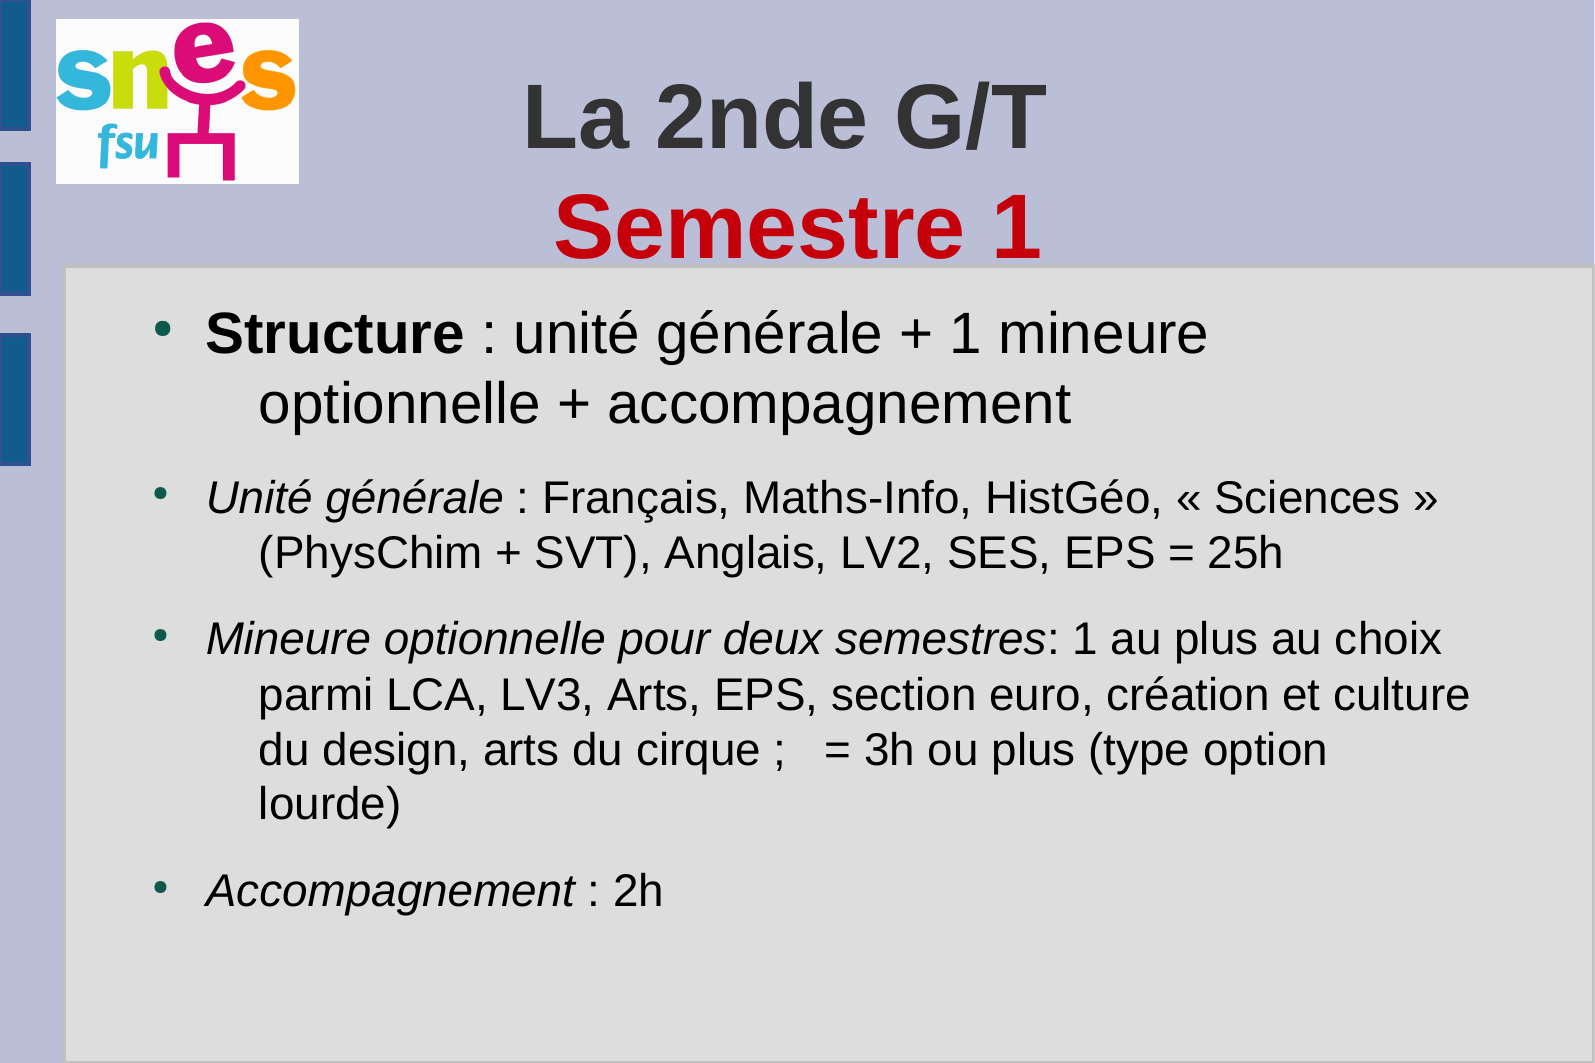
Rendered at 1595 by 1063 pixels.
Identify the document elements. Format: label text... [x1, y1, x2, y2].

list Structure : unité générale + 1 mineure optionnelle + accompagnement Unité générale : Français, Maths-Info, HistGéo, « Sciences » (PhysChim + SVT), Anglais, LV2, SES, EPS = 25h Mineure optionnelle pour deux semestres: 1 au plus au choix parmi LCA, LV3, Arts, EPS, section euro, création et culture du design, arts du cirque ; = 3h ou plus (type option lourde) Accompagnement : 2h [117, 295, 1479, 917]
title La 2nde G/T Semestre 1 [117, 56, 1479, 277]
picture [56, 19, 299, 184]
